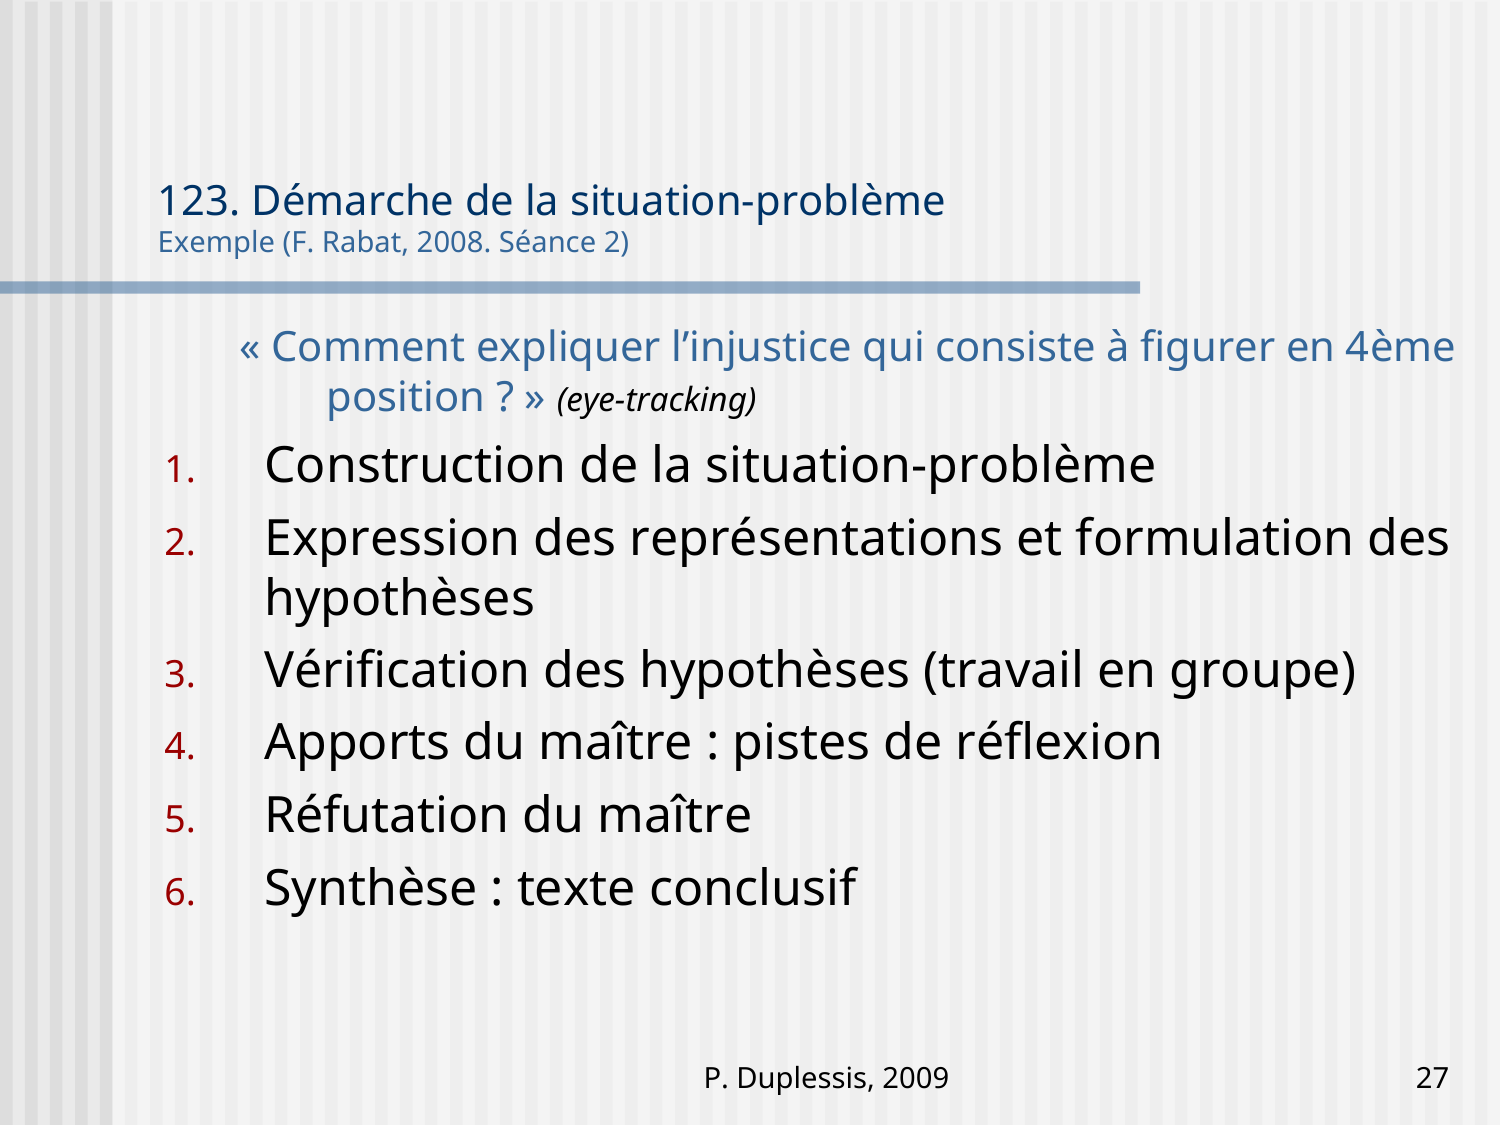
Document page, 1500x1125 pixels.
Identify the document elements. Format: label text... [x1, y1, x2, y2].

list « Comment expliquer l’injustice qui consiste à figurer en 4ème position ? » (eye-tracking) Construction de la situation-problème Expression des représentations et formulation des hypothèses Vérification des hypothèses (travail en groupe) Apports du maître : pistes de réflexion Réfutation du maître Synthèse : texte conclusif [149, 312, 1481, 1000]
title 123. Démarche de la situation-problème Exemple (F. Rabat, 2008. Séance 2) [142, 165, 1482, 267]
